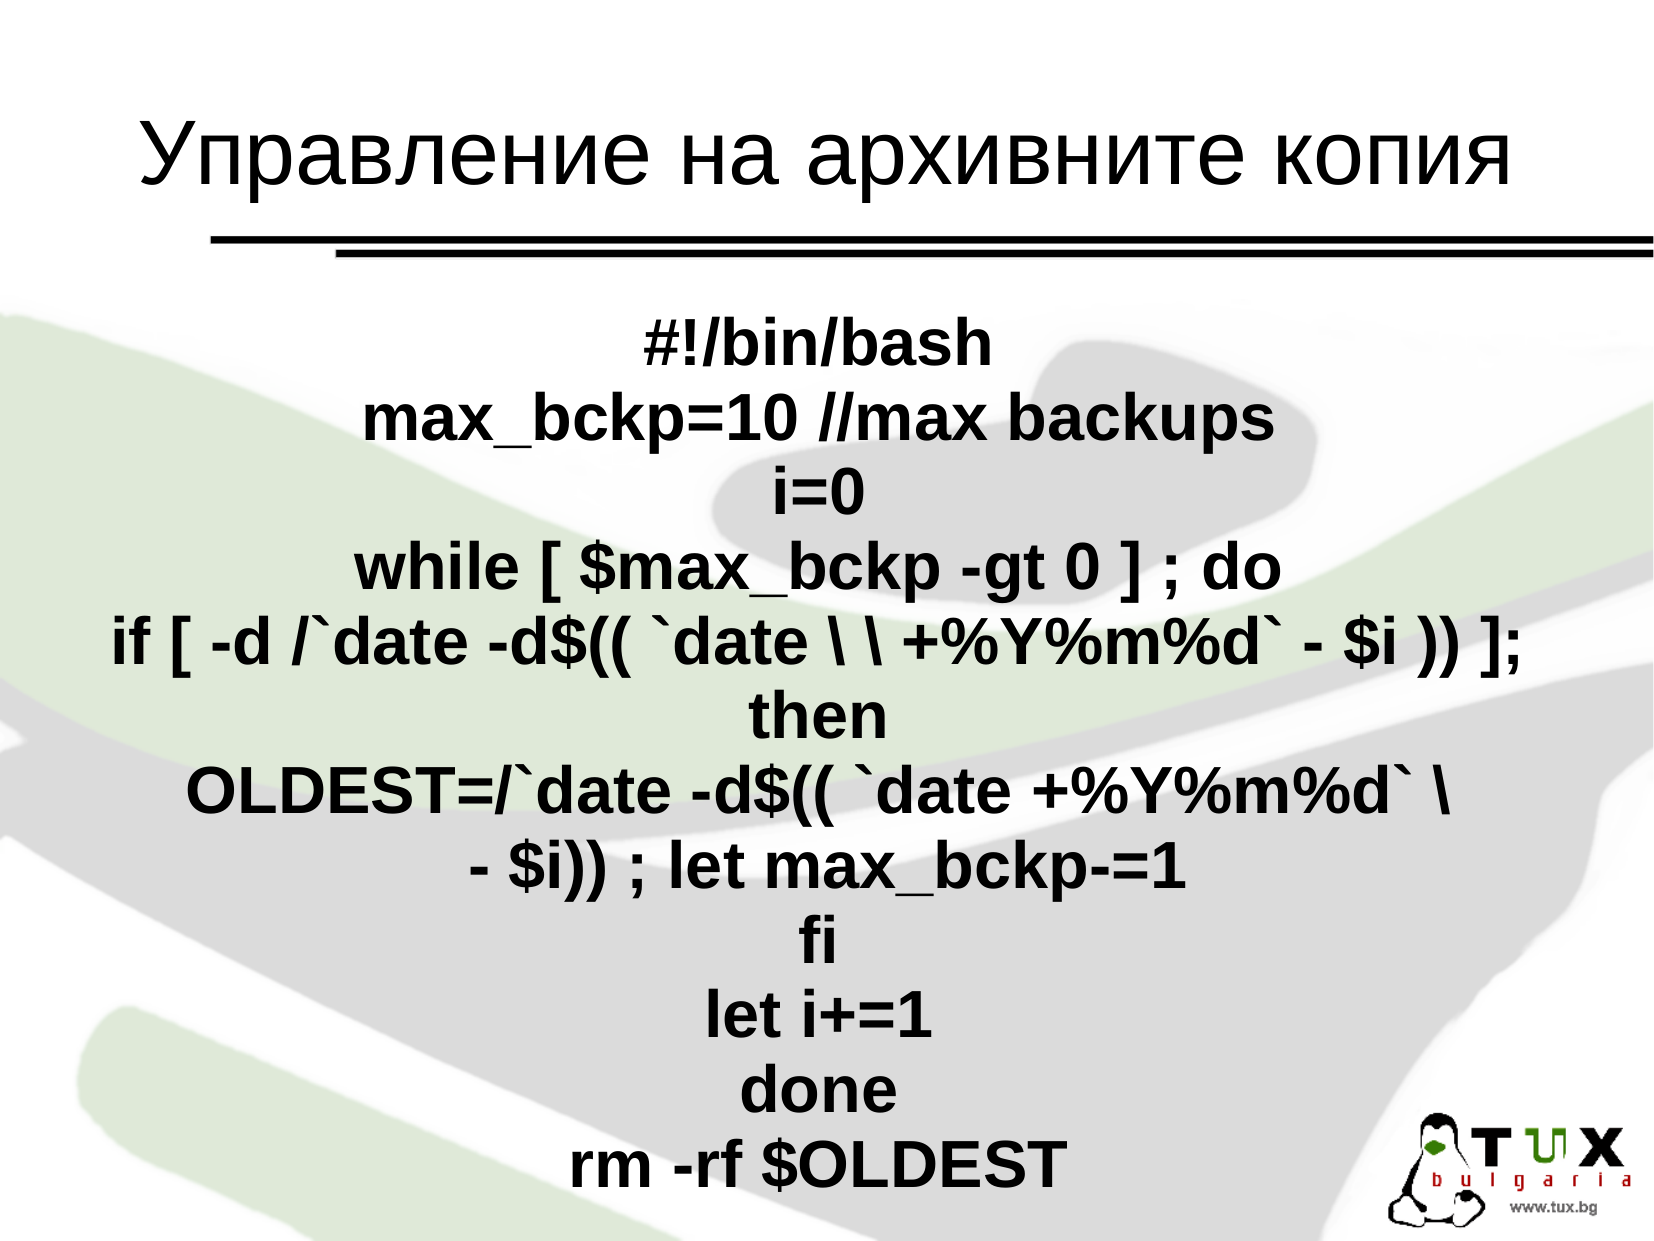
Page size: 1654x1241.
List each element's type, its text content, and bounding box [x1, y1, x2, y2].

picture [0, 0, 1654, 1241]
subtitle #!/bin/bash max_bckp=10 //max backups i=0 while [ $max_bckp -gt 0 ] ; do if [ -d /`date -d$(( `date \ \ +%Y%m%d` - $i )) ]; then OLDEST=/`date -d$(( `date +%Y%m%d` \ - $i)) ; let max_bckp-=1 fi let i+=1 done rm -rf $OLDEST [75, 300, 1564, 1207]
title Управлениe на архивните копия [82, 49, 1571, 257]
